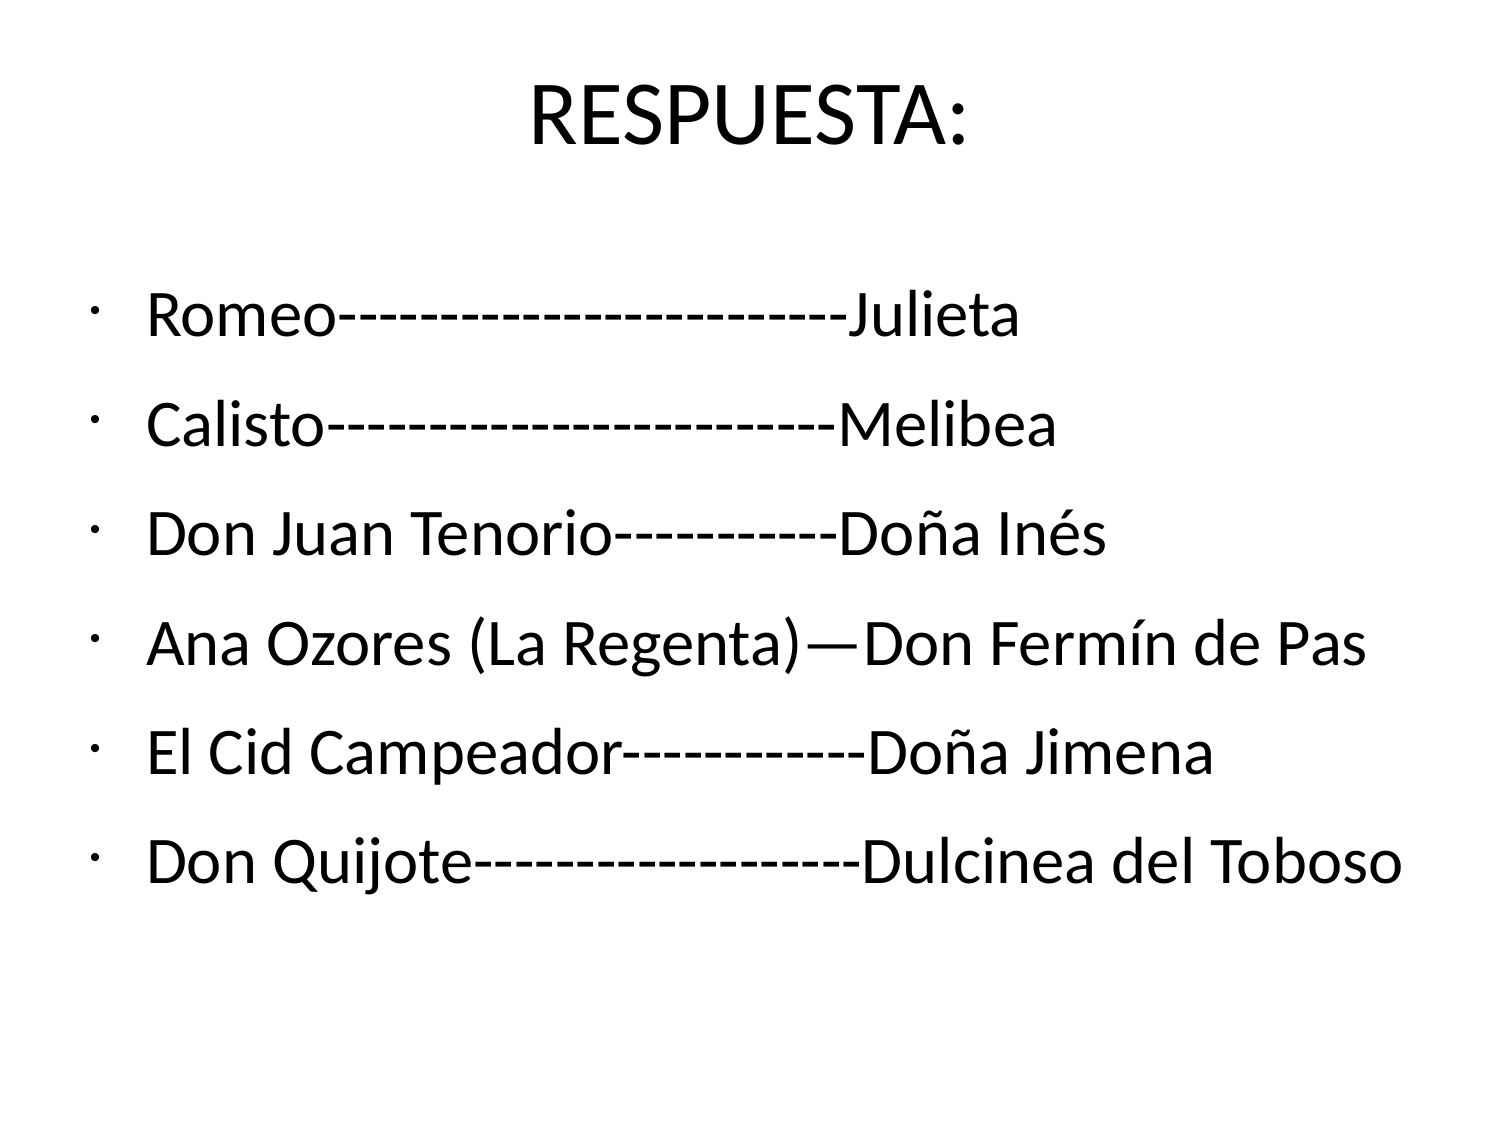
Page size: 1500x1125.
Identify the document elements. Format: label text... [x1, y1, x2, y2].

title RESPUESTA: [75, 45, 1425, 233]
list Romeo-------------------------Julieta Calisto-------------------------Melibea Don Juan Tenorio-----------Doña Inés Ana Ozores (La Regenta)—Don Fermín de Pas El Cid Campeador------------Doña Jimena Don Quijote-------------------Dulcinea del Toboso [75, 262, 1425, 1005]
